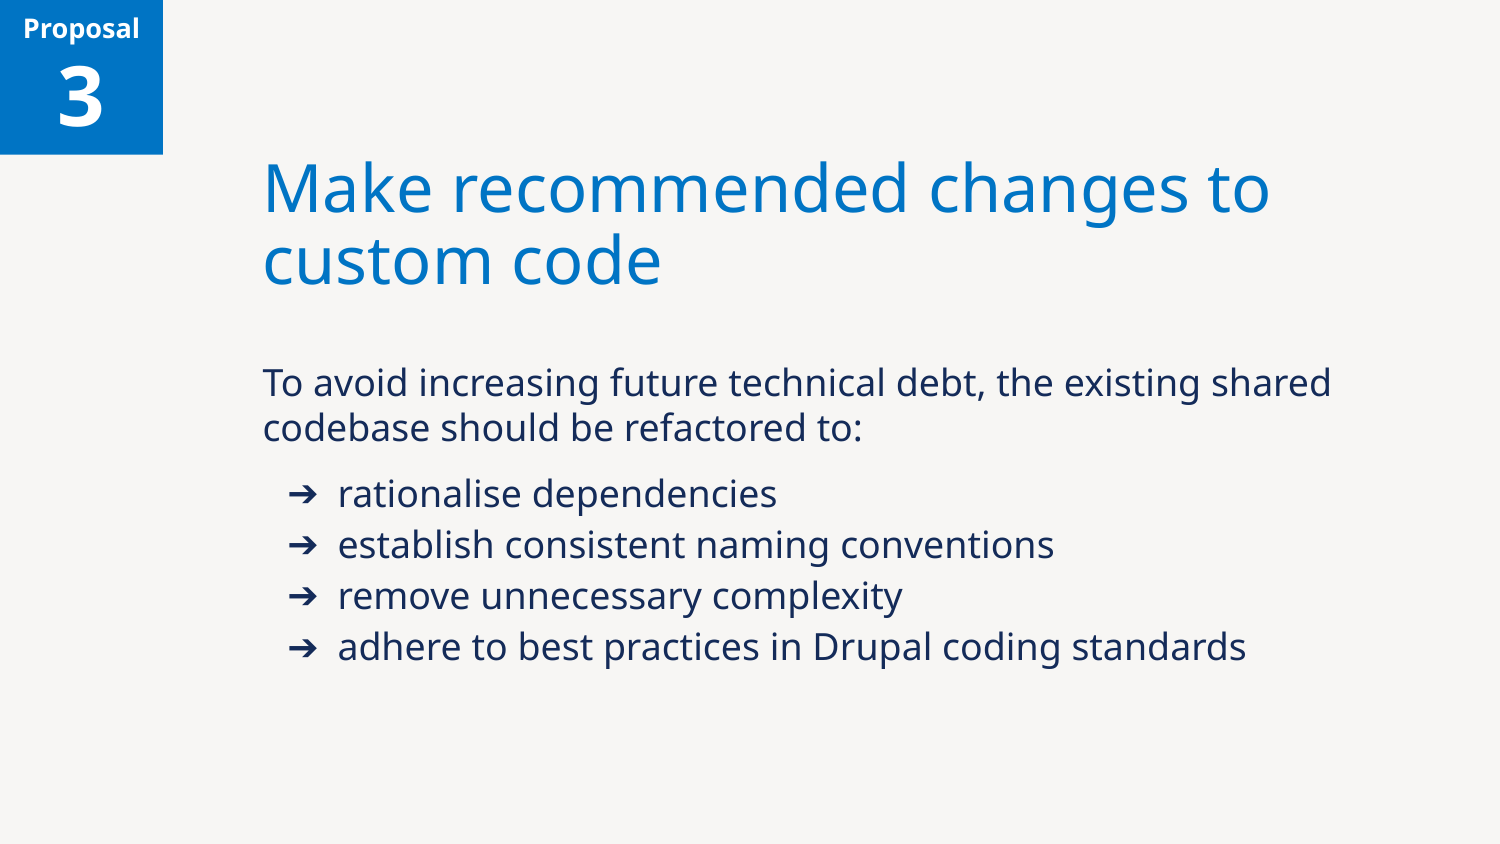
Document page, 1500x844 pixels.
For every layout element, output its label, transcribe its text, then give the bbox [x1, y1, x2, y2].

text_box Make recommended changes to custom code To avoid increasing future technical debt, the existing shared codebase should be refactored to: rationalise dependencies establish consistent naming conventions remove unnecessary complexity adhere to best practices in Drupal coding standards [262, 154, 1372, 844]
text_box Proposal 3 [0, 0, 163, 155]
